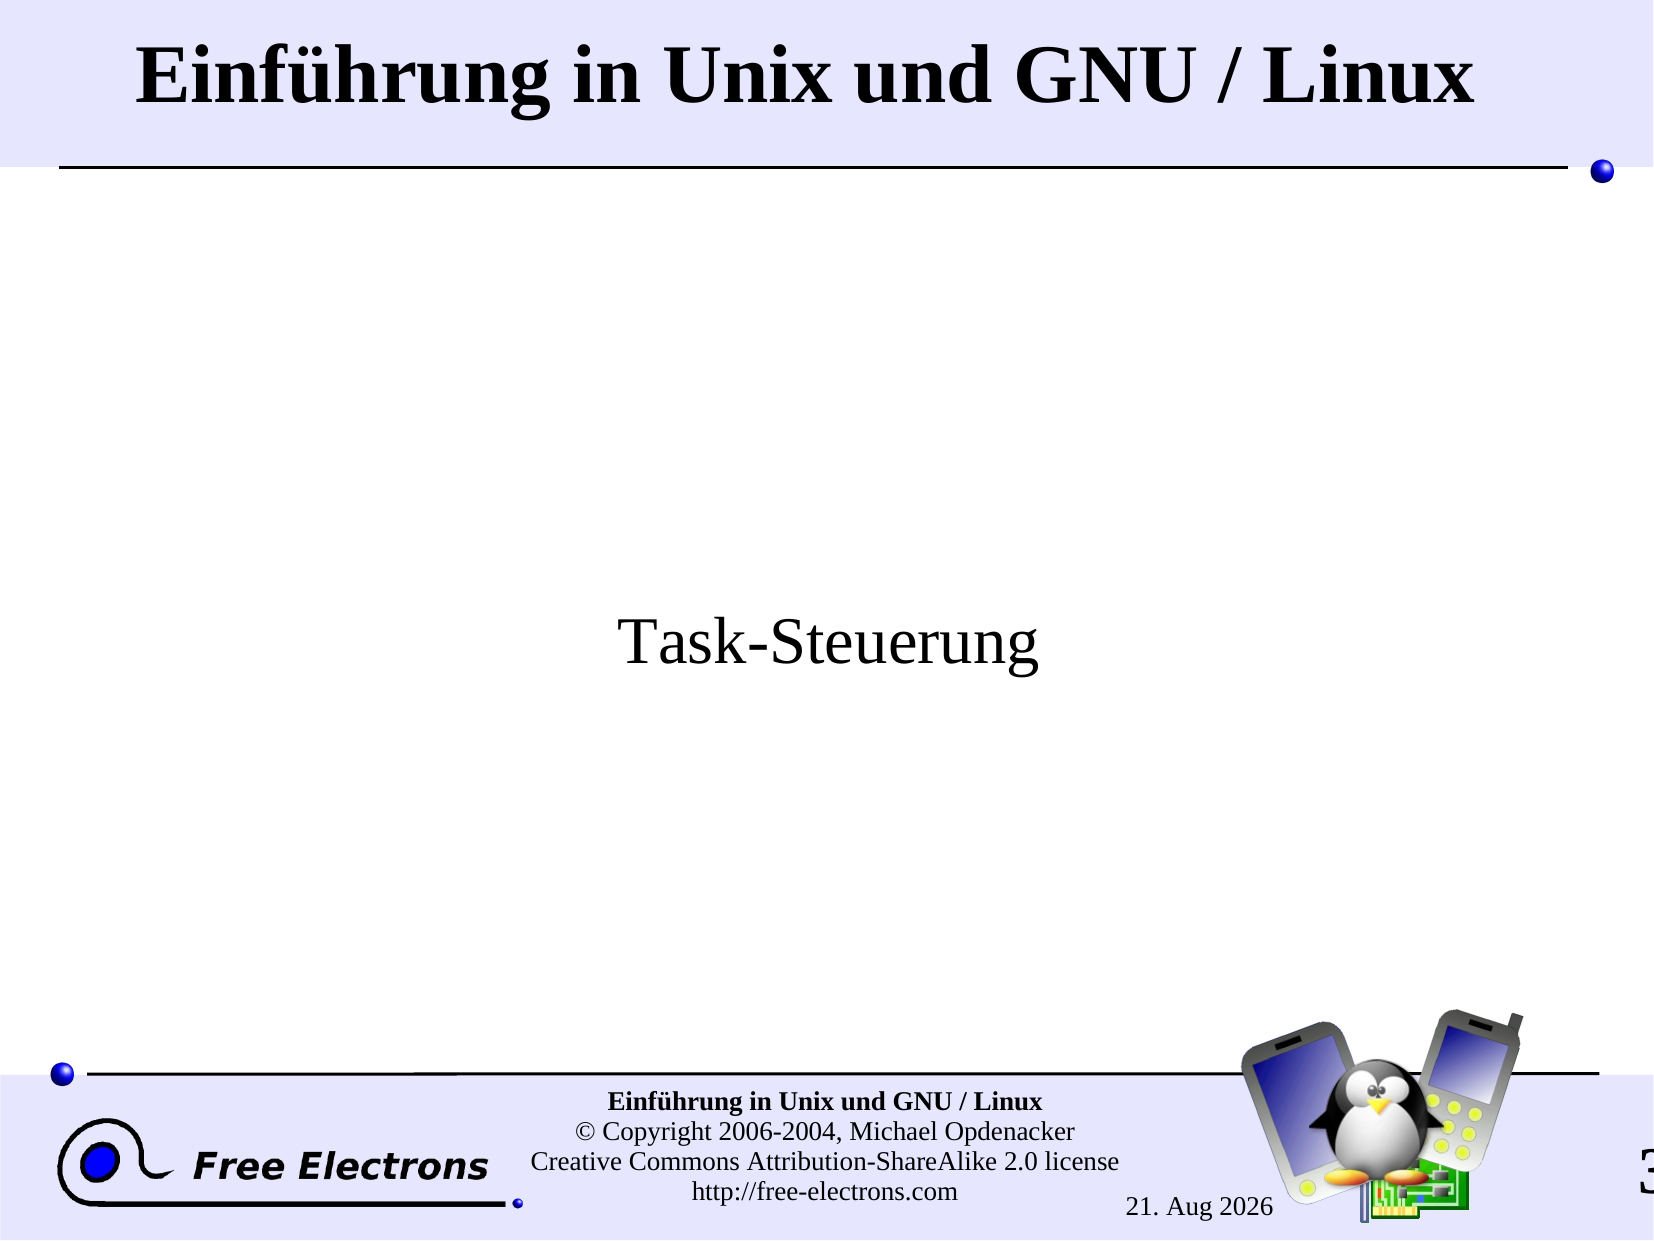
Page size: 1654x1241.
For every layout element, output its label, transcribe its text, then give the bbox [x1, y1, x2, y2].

subtitle Task-Steuerung [105, 216, 1518, 1066]
picture [50, 1107, 527, 1216]
title Einführung in Unix und GNU / Linux [60, 12, 1551, 138]
picture [1231, 1007, 1538, 1241]
